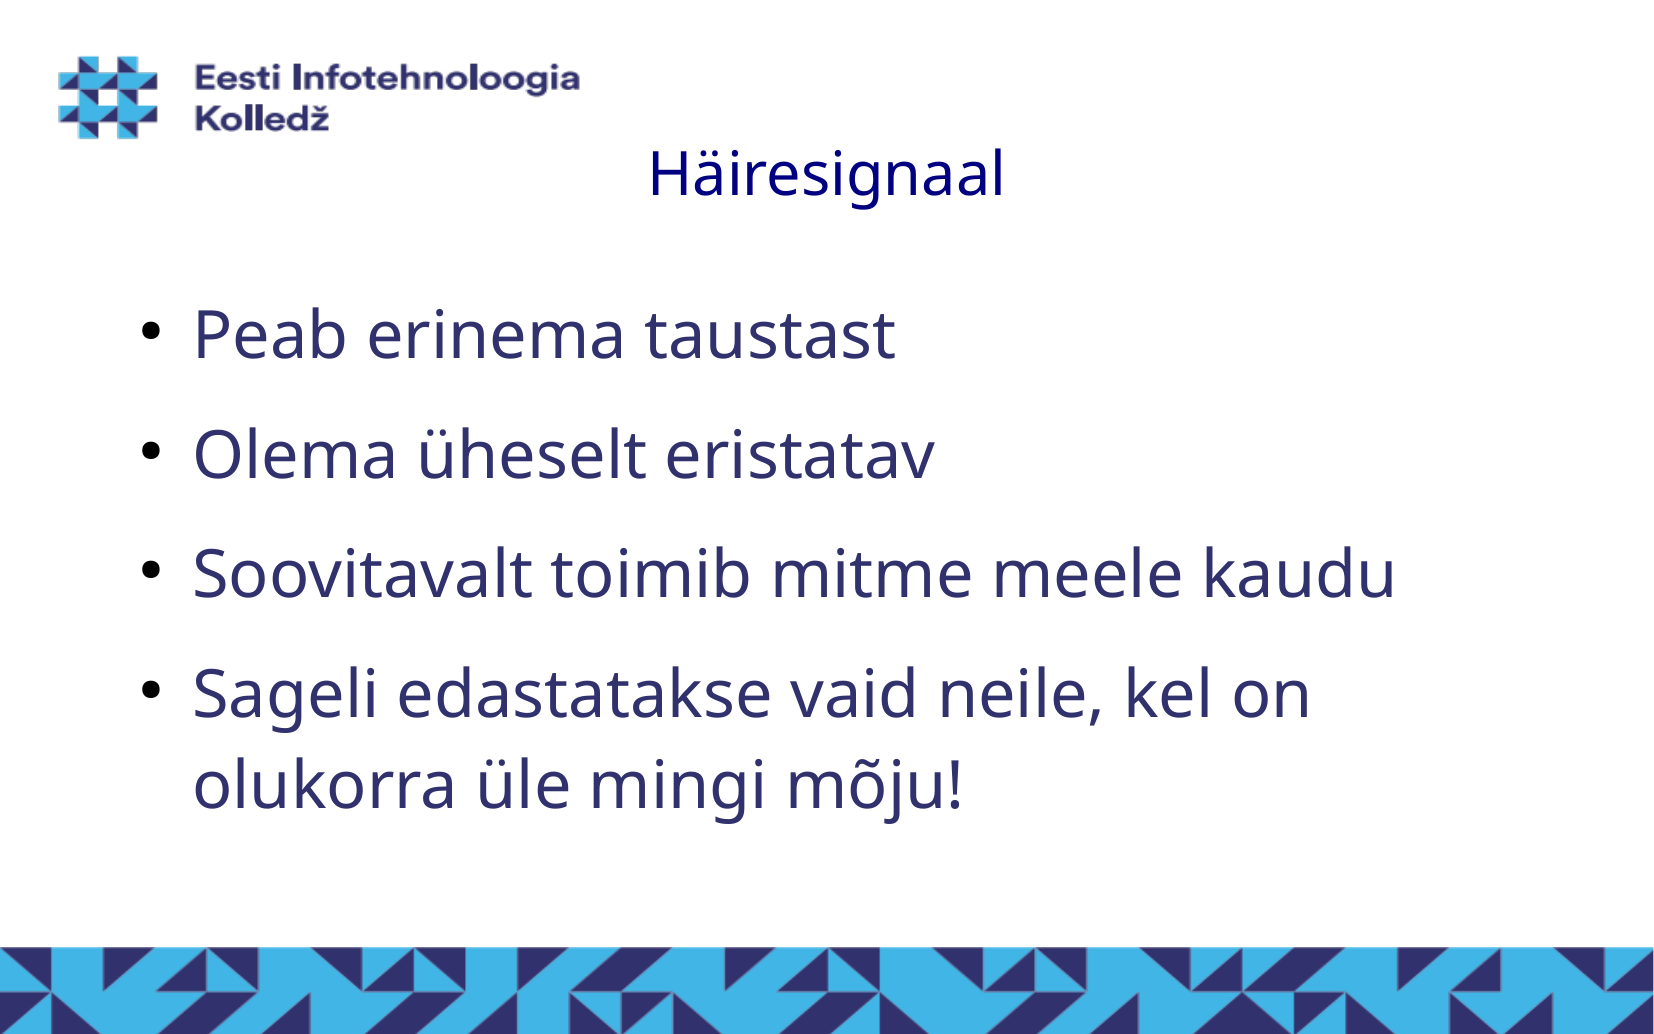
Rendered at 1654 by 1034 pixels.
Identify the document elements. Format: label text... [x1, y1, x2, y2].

list Peab erinema taustast Olema üheselt eristatav Soovitavalt toimib mitme meele kaudu Sageli edastatakse vaid neile, kel on olukorra üle mingi mõju! [121, 287, 1533, 939]
title Häiresignaal [121, 85, 1533, 258]
